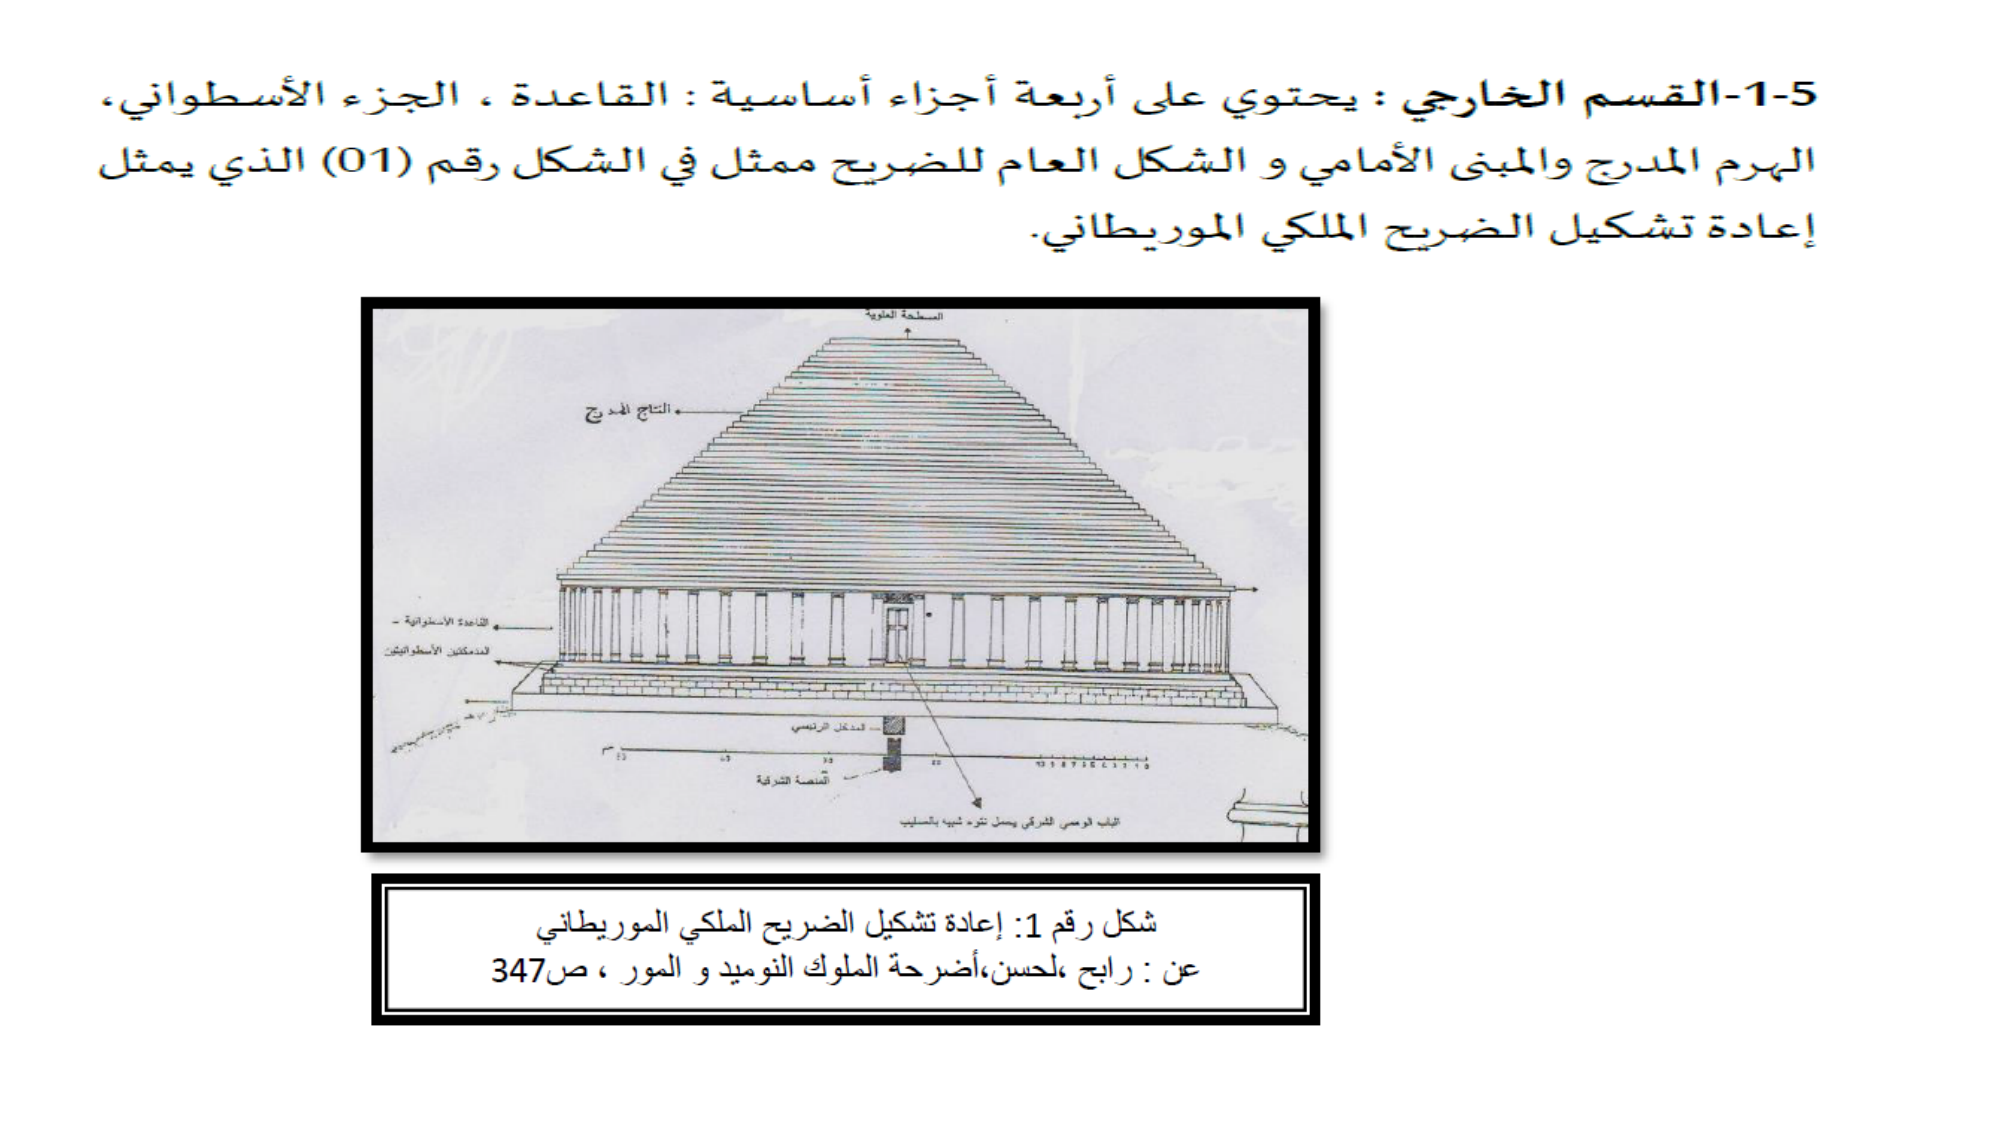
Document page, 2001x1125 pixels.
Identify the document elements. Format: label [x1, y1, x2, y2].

picture [70, 64, 1843, 1041]
